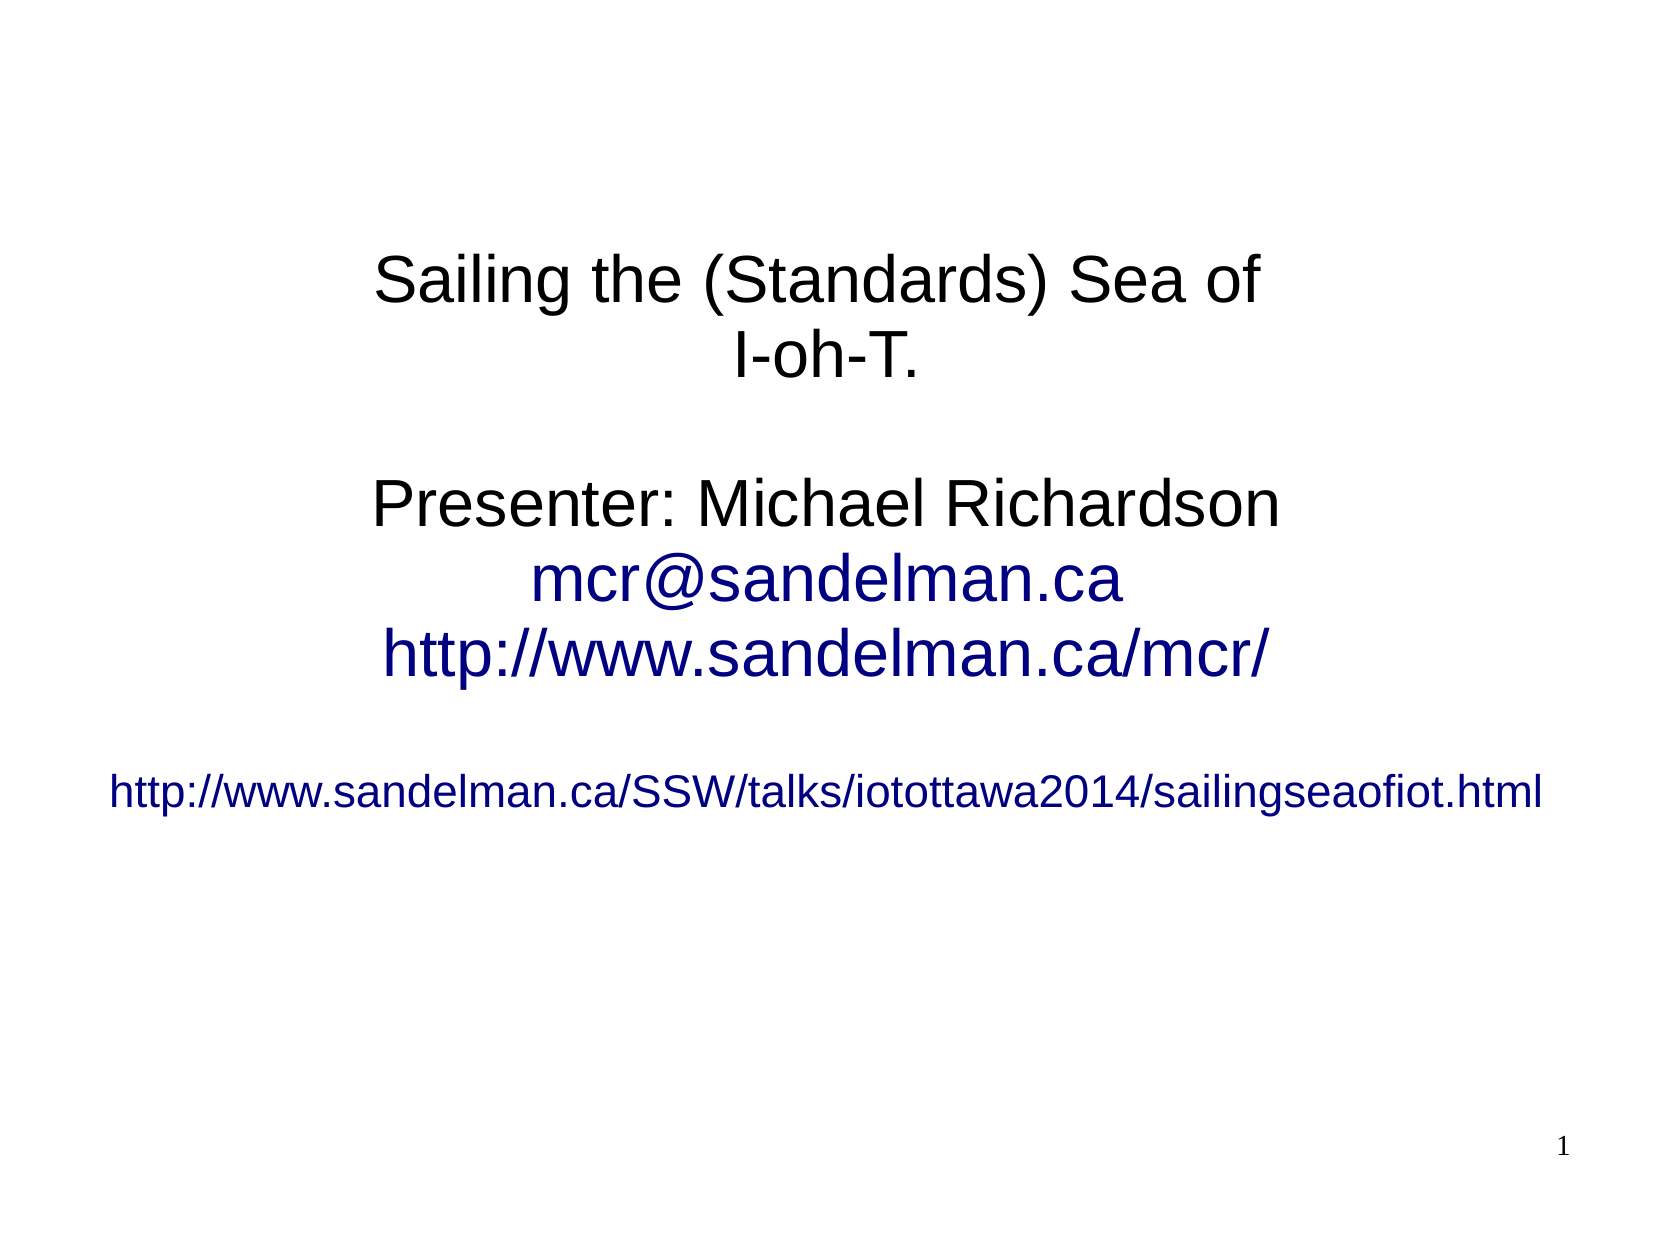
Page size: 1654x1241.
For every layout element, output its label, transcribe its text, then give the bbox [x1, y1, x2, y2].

subtitle Sailing the (Standards) Sea of I-oh-T. Presenter: Michael Richardson mcr@sandelman.ca http://www.sandelman.ca/mcr/ http://www.sandelman.ca/SSW/talks/iotottawa2014/sailingseaofiot.html [82, 49, 1571, 1010]
